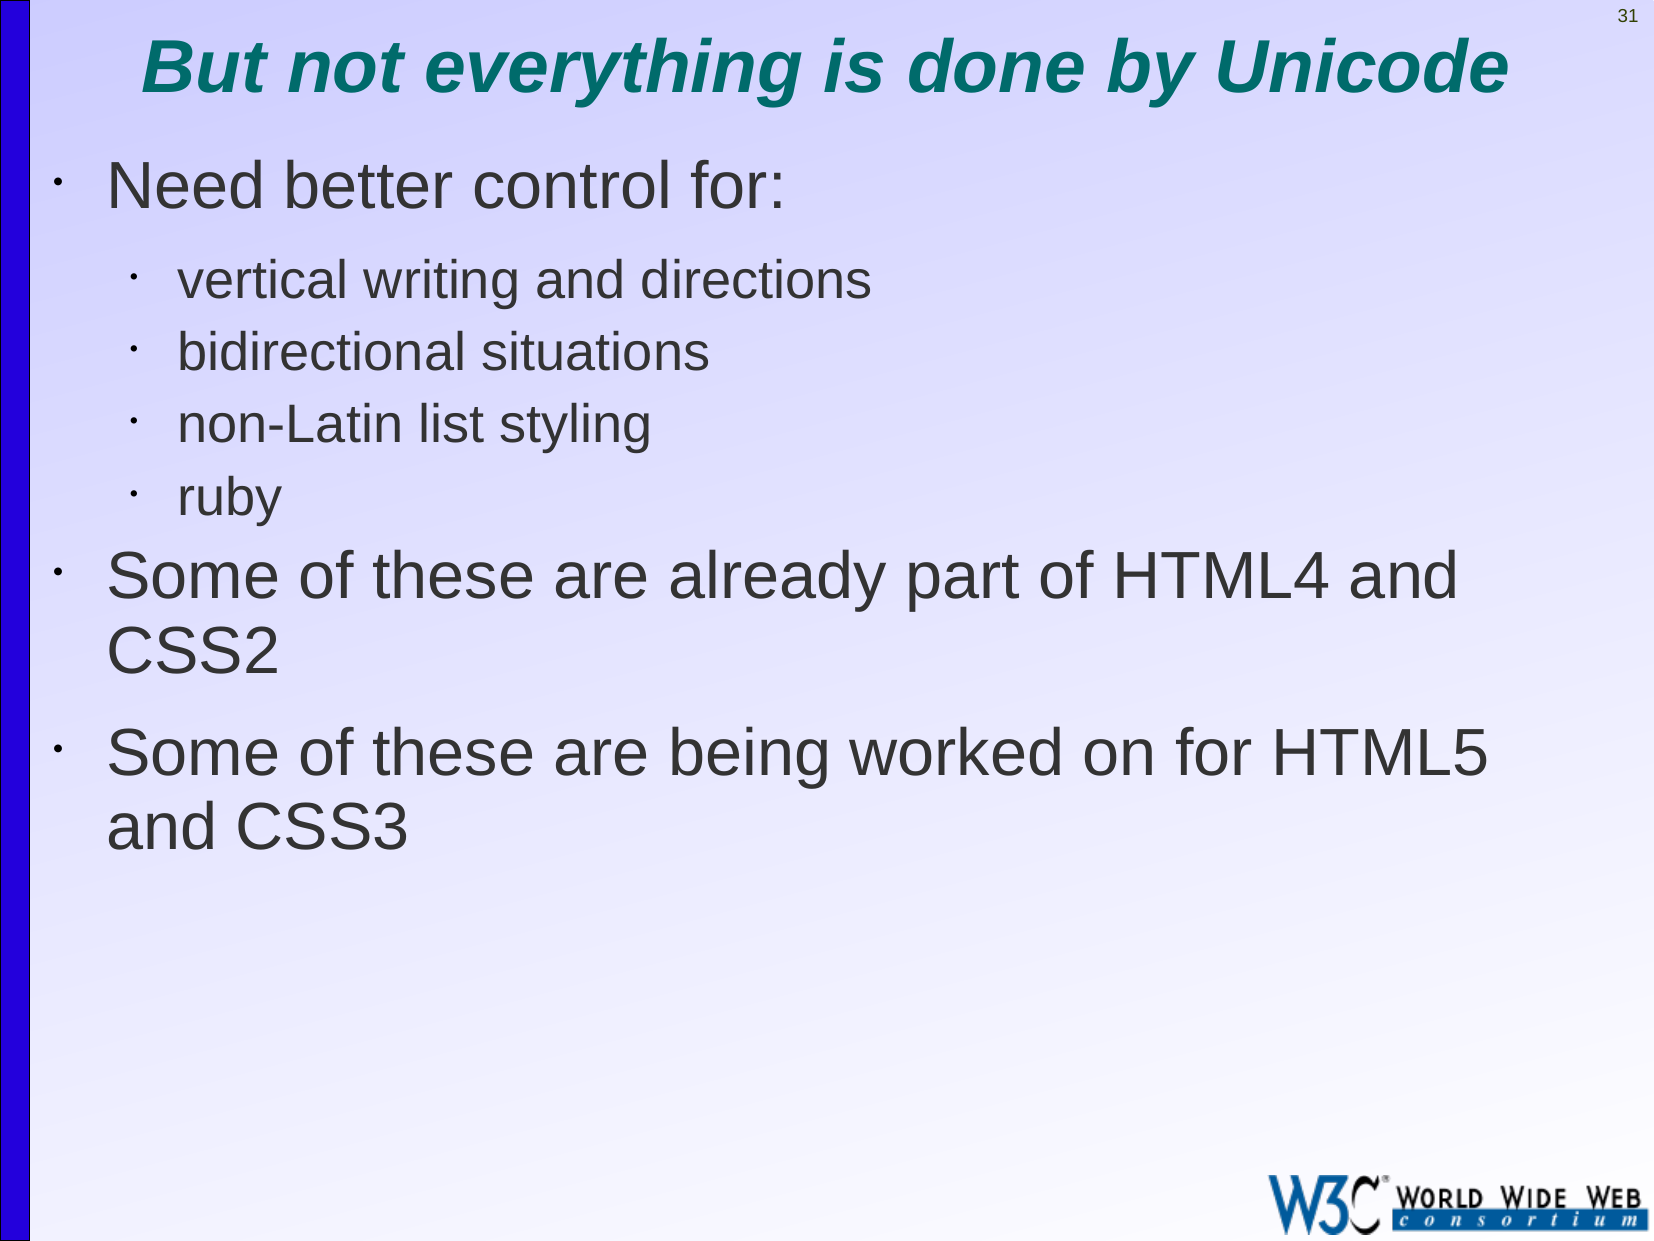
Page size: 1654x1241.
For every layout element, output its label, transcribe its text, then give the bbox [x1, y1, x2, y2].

picture [1263, 1175, 1654, 1235]
title But not everything is done by Unicode [0, 13, 1654, 117]
list Need better control for: vertical writing and directions bidirectional situations non-Latin list styling ruby Some of these are already part of HTML4 and CSS2 Some of these are being worked on for HTML5 and CSS3 [35, 147, 1618, 1119]
